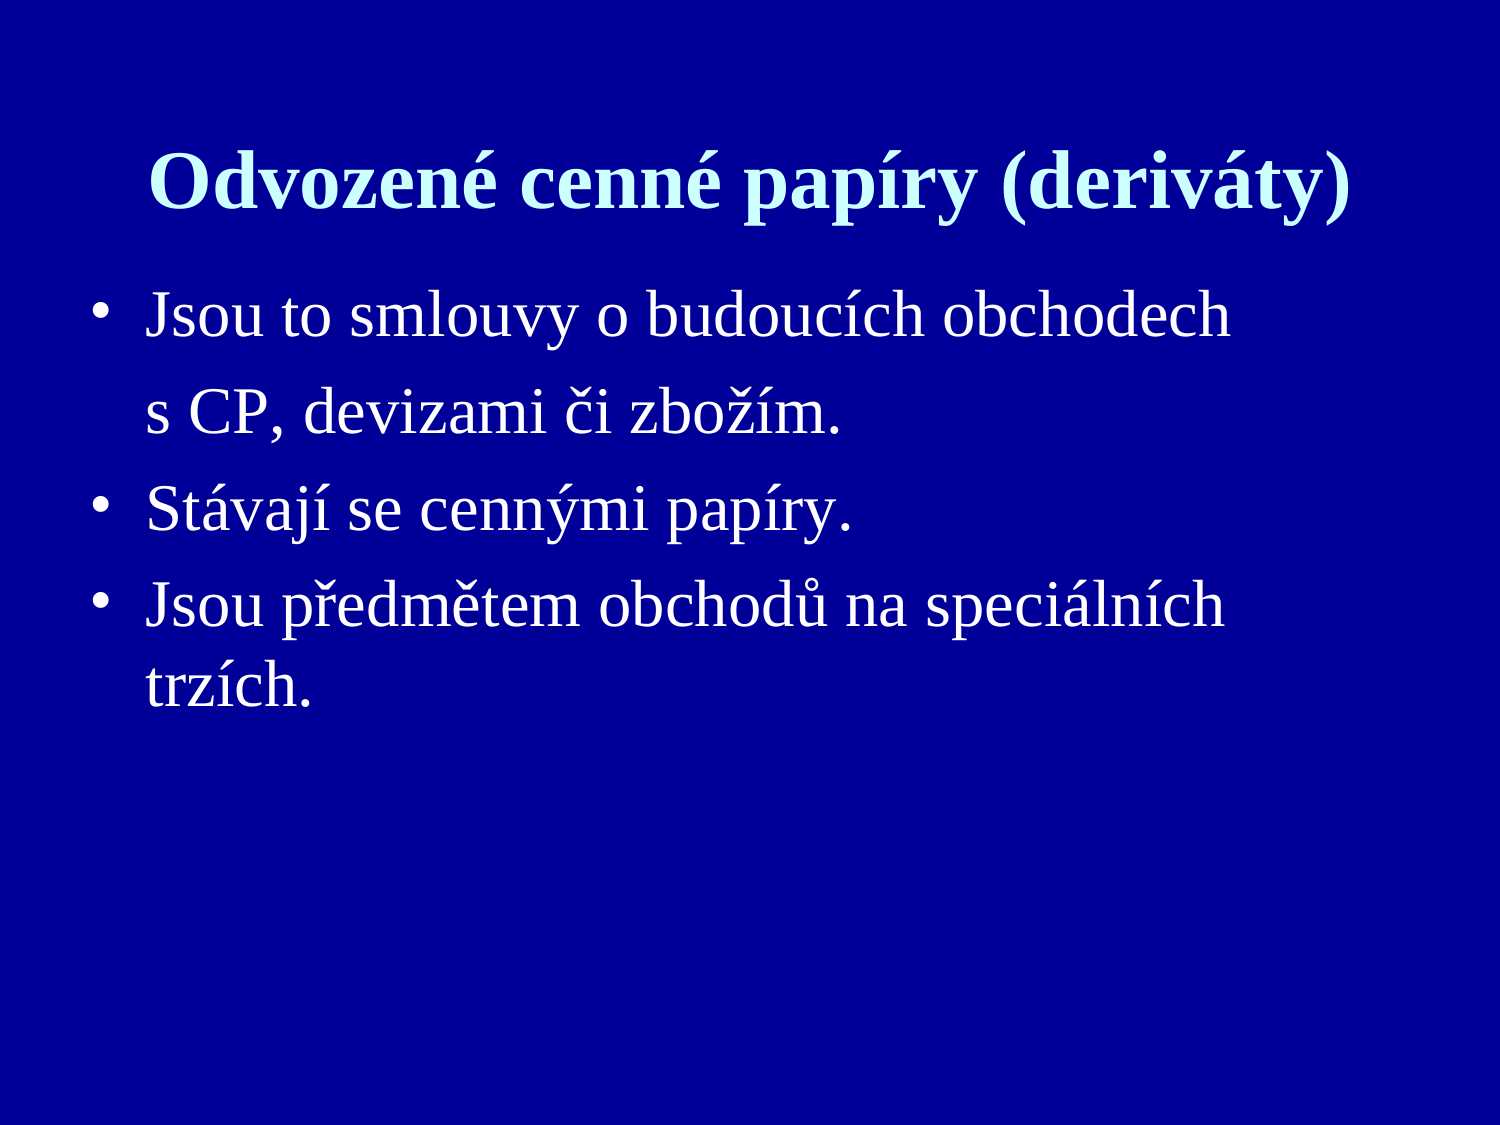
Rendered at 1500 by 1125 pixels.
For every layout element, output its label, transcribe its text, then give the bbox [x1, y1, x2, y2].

title Odvozené cenné papíry (deriváty) [74, 45, 1426, 234]
list Jsou to smlouvy o budoucích obchodech s CP, devizami či zbožím. Stávají se cennými papíry. Jsou předmětem obchodů na speciálních trzích. [74, 262, 1426, 979]
